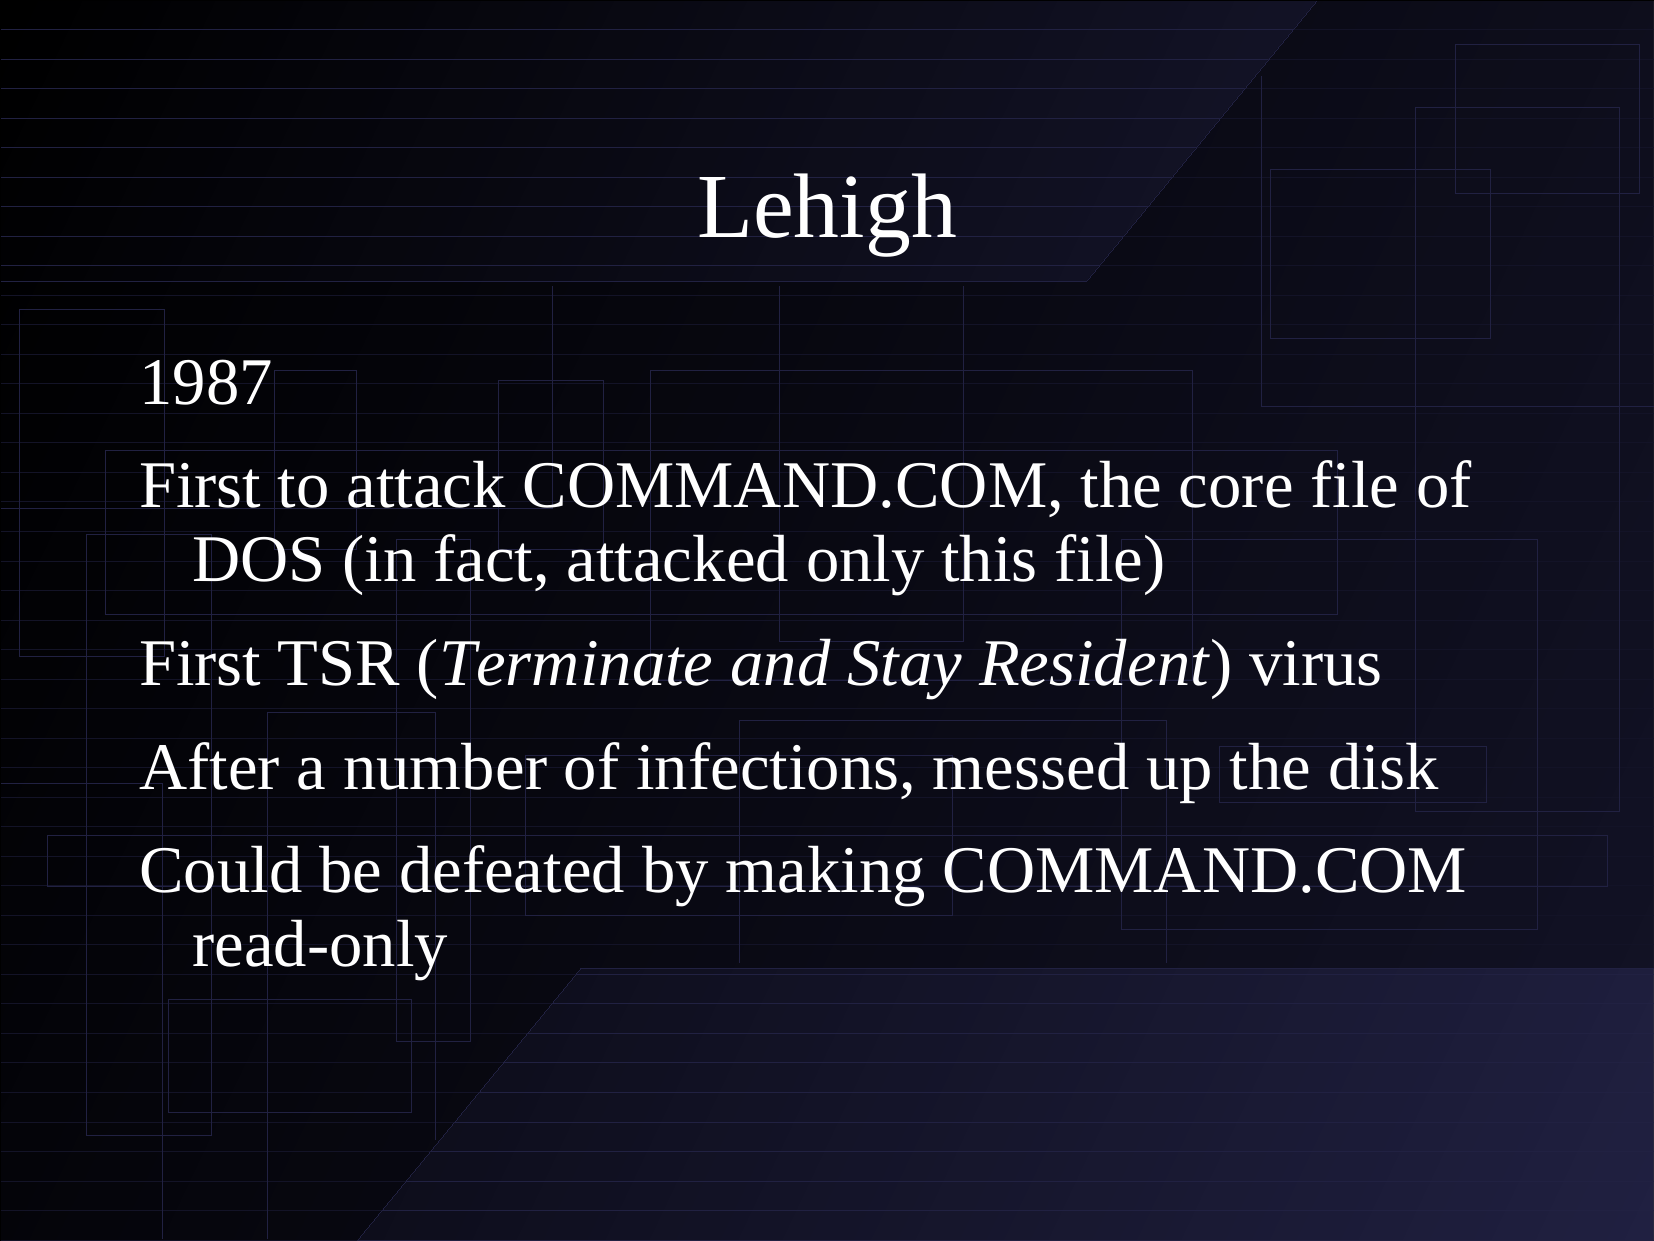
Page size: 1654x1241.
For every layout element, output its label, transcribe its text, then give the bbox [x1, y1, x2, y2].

list 1987 First to attack COMMAND.COM, the core file of DOS (in fact, attacked only this file) First TSR (Terminate and Stay Resident) virus After a number of infections, messed up the disk Could be defeated by making COMMAND.COM read-only [121, 344, 1534, 1127]
title Lehigh [121, 102, 1534, 311]
